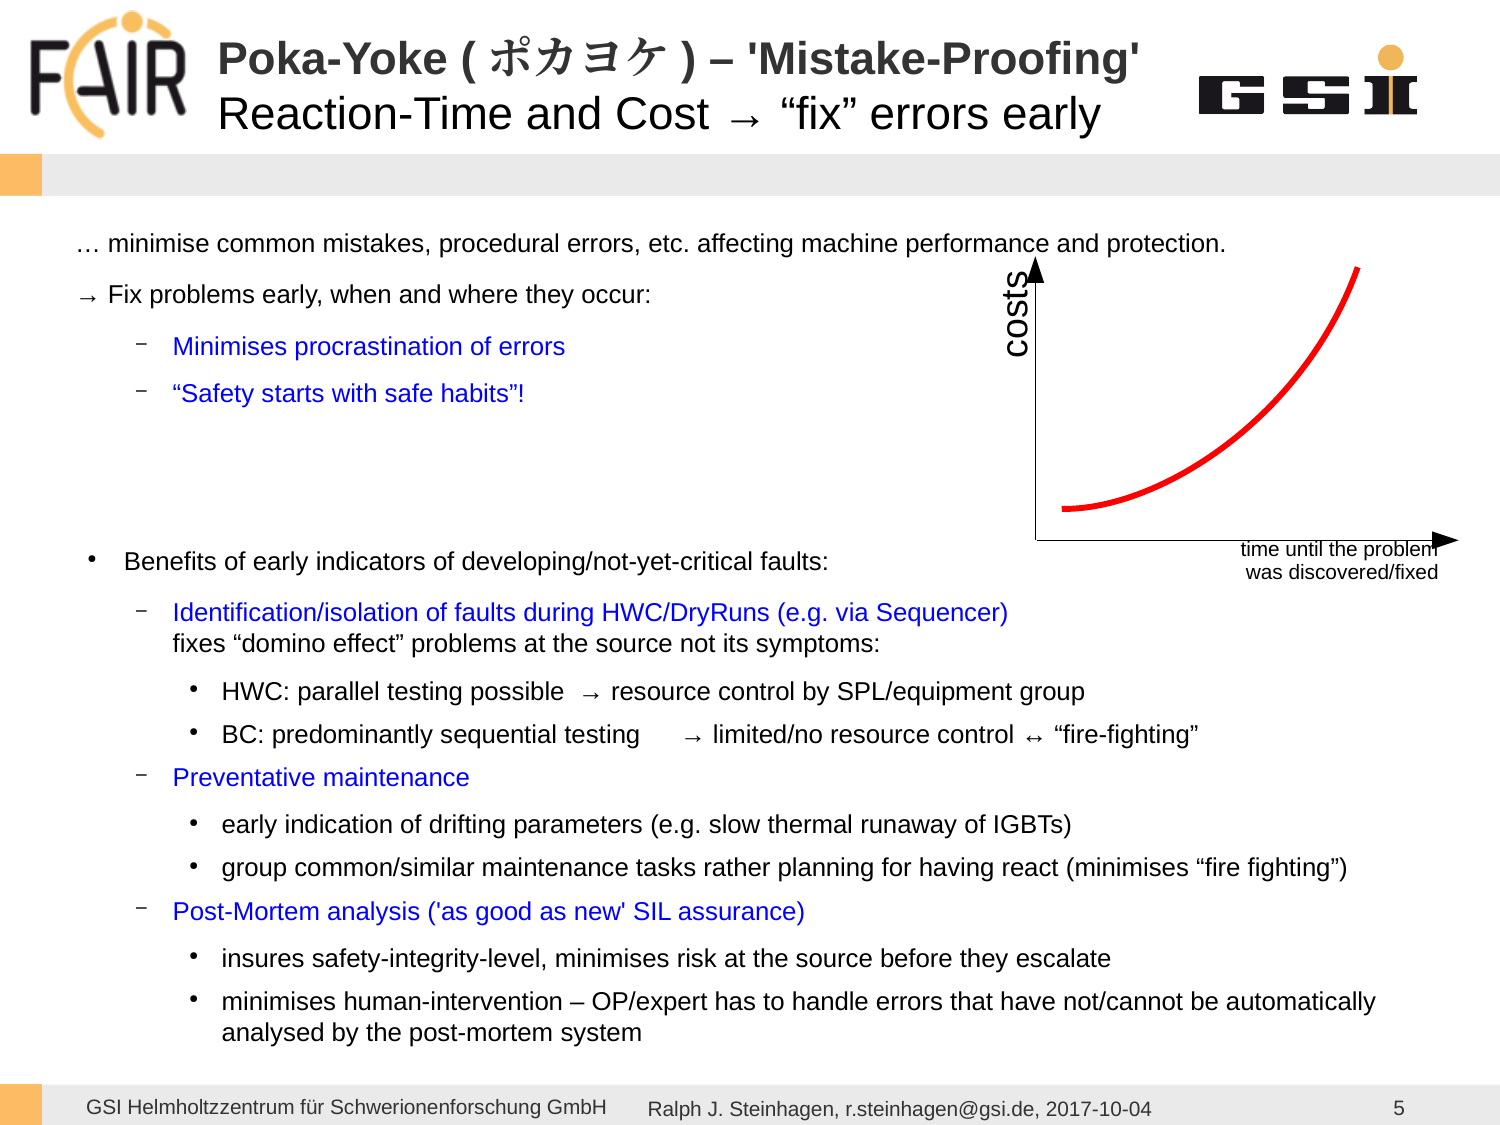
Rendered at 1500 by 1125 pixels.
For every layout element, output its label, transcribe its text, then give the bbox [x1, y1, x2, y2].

picture [1197, 42, 1419, 117]
list … minimise common mistakes, procedural errors, etc. affecting machine performance and protection. → Fix problems early, when and where they occur: Minimises procrastination of errors “Safety starts with safe habits”! Benefits of early indicators of developing/not-yet-critical faults: Identification/isolation of faults during HWC/DryRuns (e.g. via Sequencer) fixes “domino effect” problems at the source not its symptoms: HWC: parallel testing possible → resource control by SPL/equipment group BC: predominantly sequential testing → limited/no resource control ↔ “fire-fighting” Preventative maintenance early indication of drifting parameters (e.g. slow thermal runaway of IGBTs) group common/similar maintenance tasks rather planning for having react (minimises “fire fighting”) Post-Mortem analysis ('as good as new' SIL assurance) insures safety-integrity-level, minimises risk at the source before they escalate minimises human-intervention – OP/expert has to handle errors that have not/cannot be automatically analysed by the post-mortem system [75, 226, 1425, 1050]
title Poka-Yoke (ポカヨケ) – 'Mistake-Proofing' Reaction-Time and Cost → “fix” errors early [217, 0, 1180, 191]
picture [30, 9, 187, 141]
